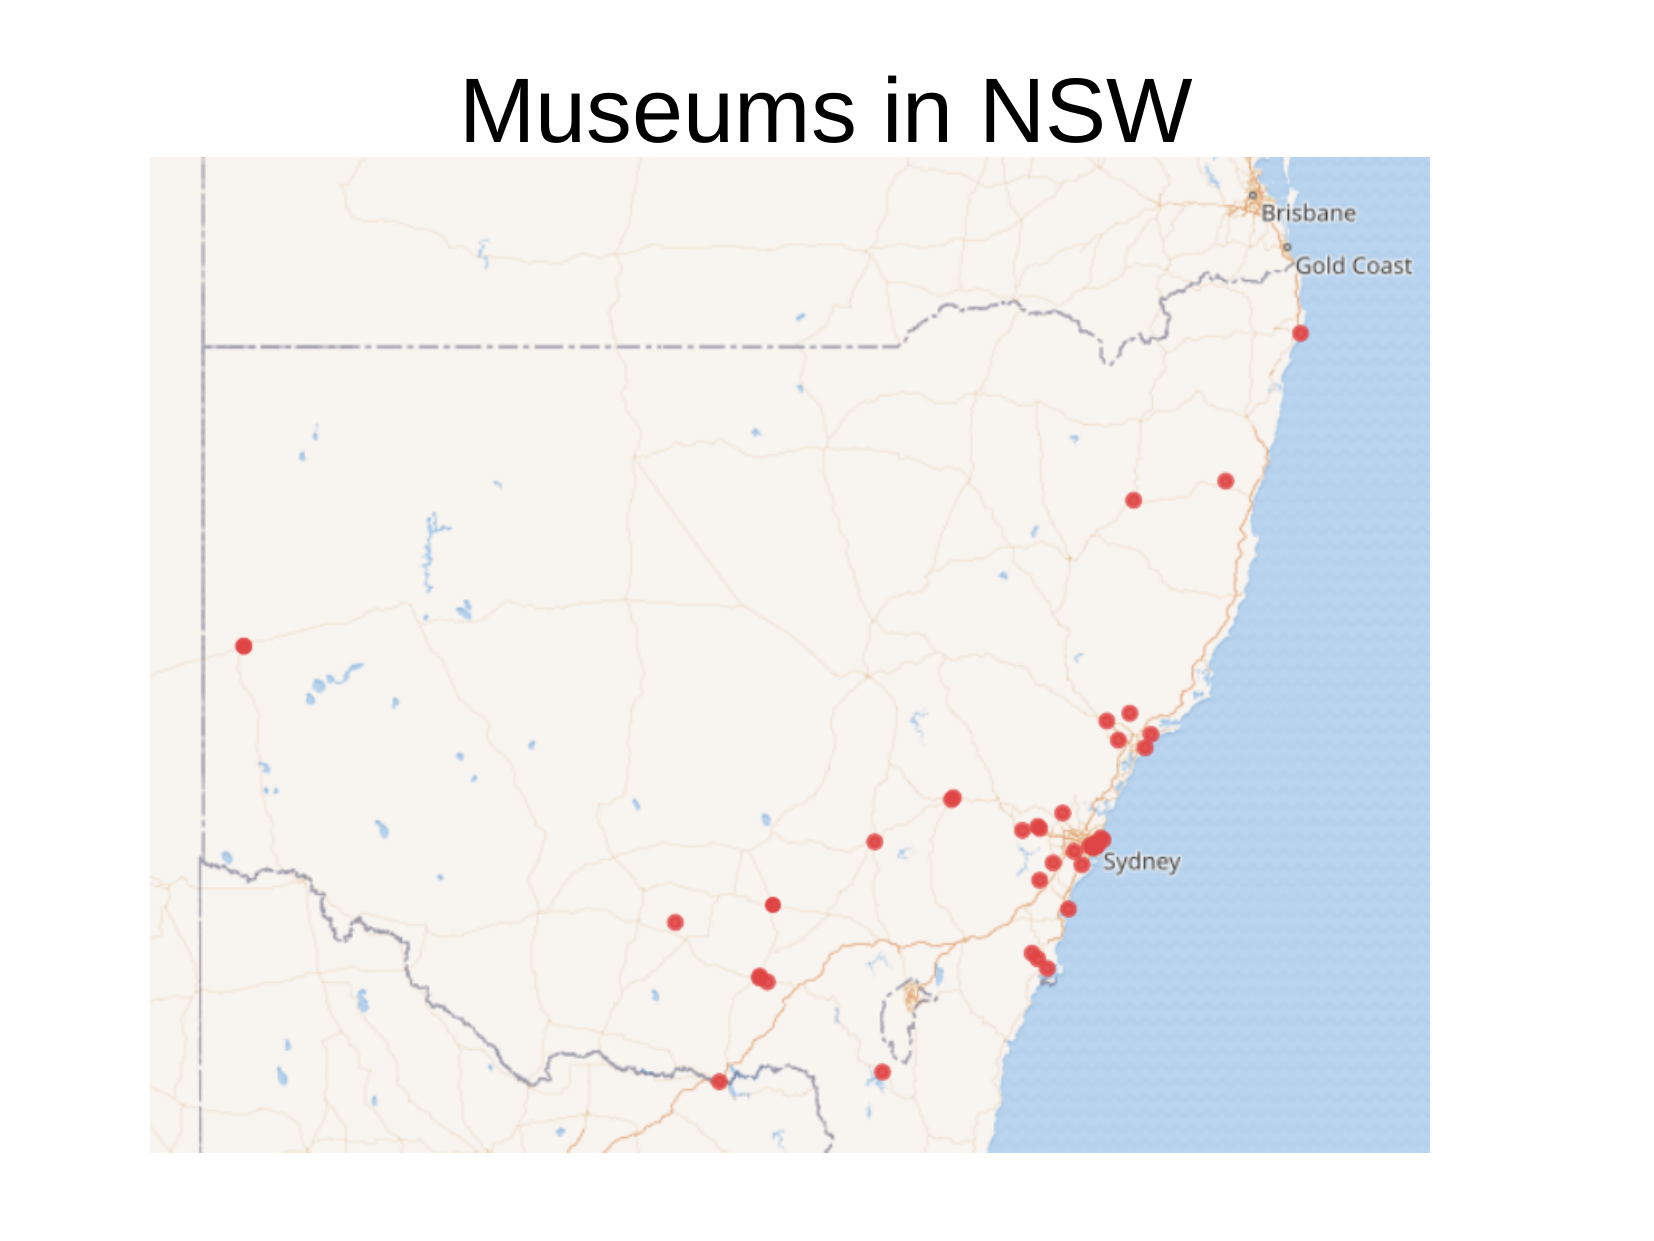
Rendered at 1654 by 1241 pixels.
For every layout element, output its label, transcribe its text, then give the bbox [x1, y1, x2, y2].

picture [150, 157, 1430, 1153]
title Museums in NSW [82, 49, 1571, 172]
